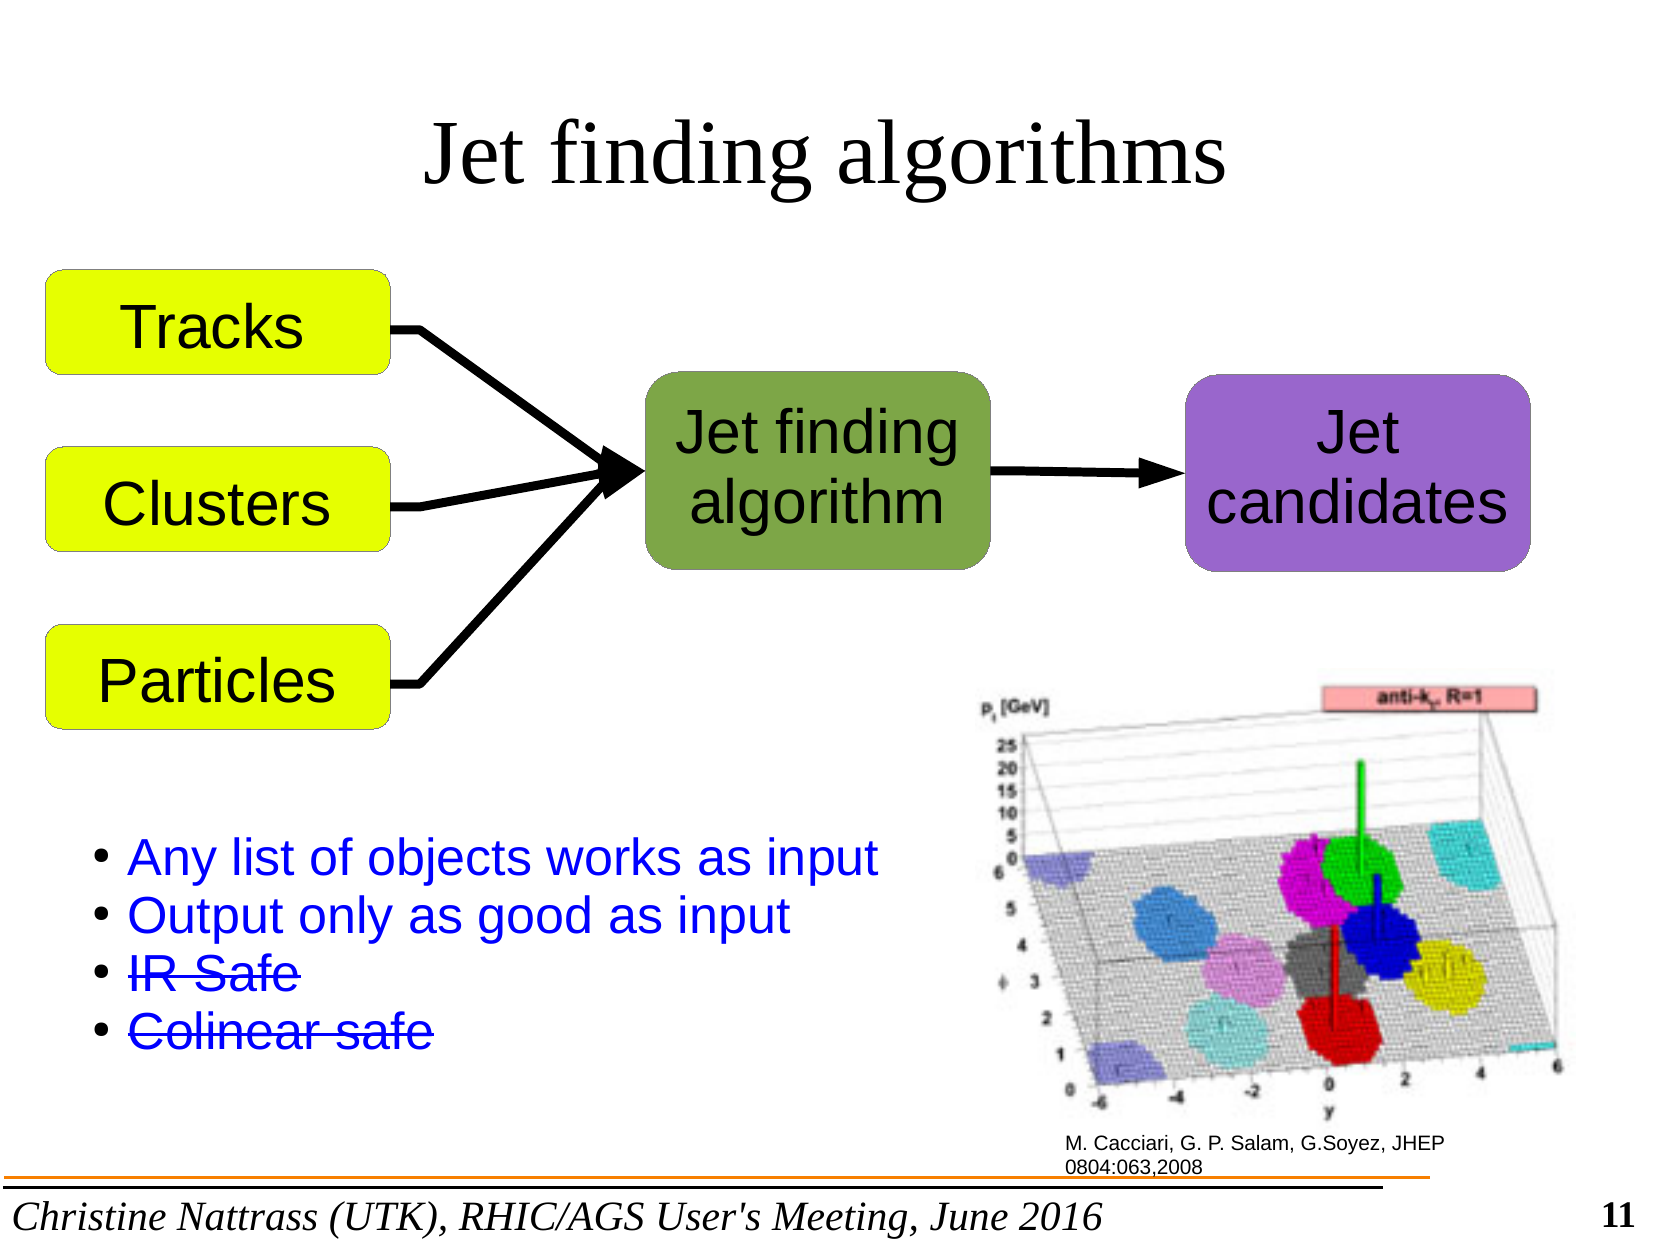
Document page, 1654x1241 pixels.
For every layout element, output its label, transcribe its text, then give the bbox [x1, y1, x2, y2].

text_box Clusters [45, 461, 391, 567]
text_box Any list of objects works as input Output only as good as input IR Safe Colinear safe [77, 820, 975, 1088]
text_box Jet finding algorithm [645, 389, 991, 545]
text_box [646, 545, 990, 570]
text_box [45, 269, 391, 375]
picture [975, 668, 1576, 1140]
title Jet finding algorithms [82, 49, 1571, 257]
text_box M. Cacciari, G. P. Salam, G.Soyez, JHEP 0804:063,2008 [1050, 1124, 1603, 1164]
text_box [1191, 374, 1525, 389]
text_box [1185, 545, 1530, 572]
text_box Jet candidates [1185, 389, 1531, 545]
text_box [649, 371, 987, 389]
text_box Tracks [105, 284, 376, 390]
text_box Particles [45, 639, 391, 745]
text_box [45, 446, 390, 461]
text_box [45, 624, 390, 639]
